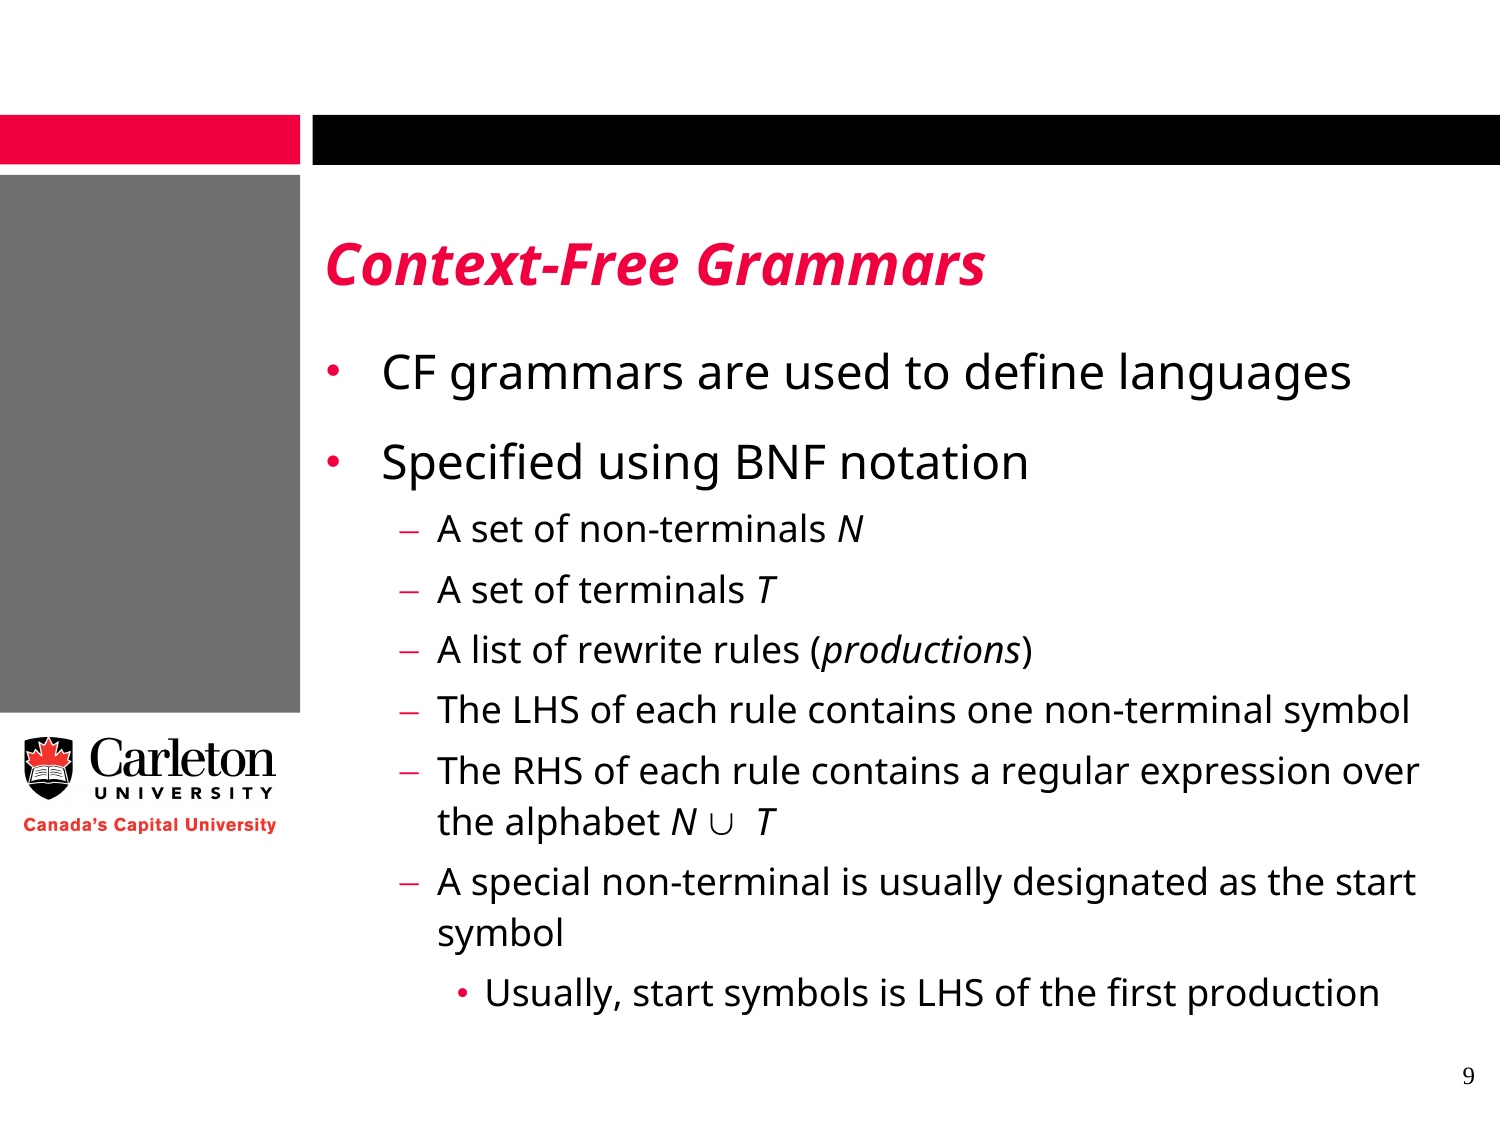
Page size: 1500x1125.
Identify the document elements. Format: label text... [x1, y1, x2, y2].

picture [24, 737, 276, 834]
title Context-Free Grammars [324, 187, 1450, 324]
list CF grammars are used to define languages Specified using BNF notation A set of non-terminals N A set of terminals T A list of rewrite rules (productions) The LHS of each rule contains one non-terminal symbol The RHS of each rule contains a regular expression over the alphabet N  T A special non-terminal is usually designated as the start symbol Usually, start symbols is LHS of the first production [324, 324, 1450, 1068]
